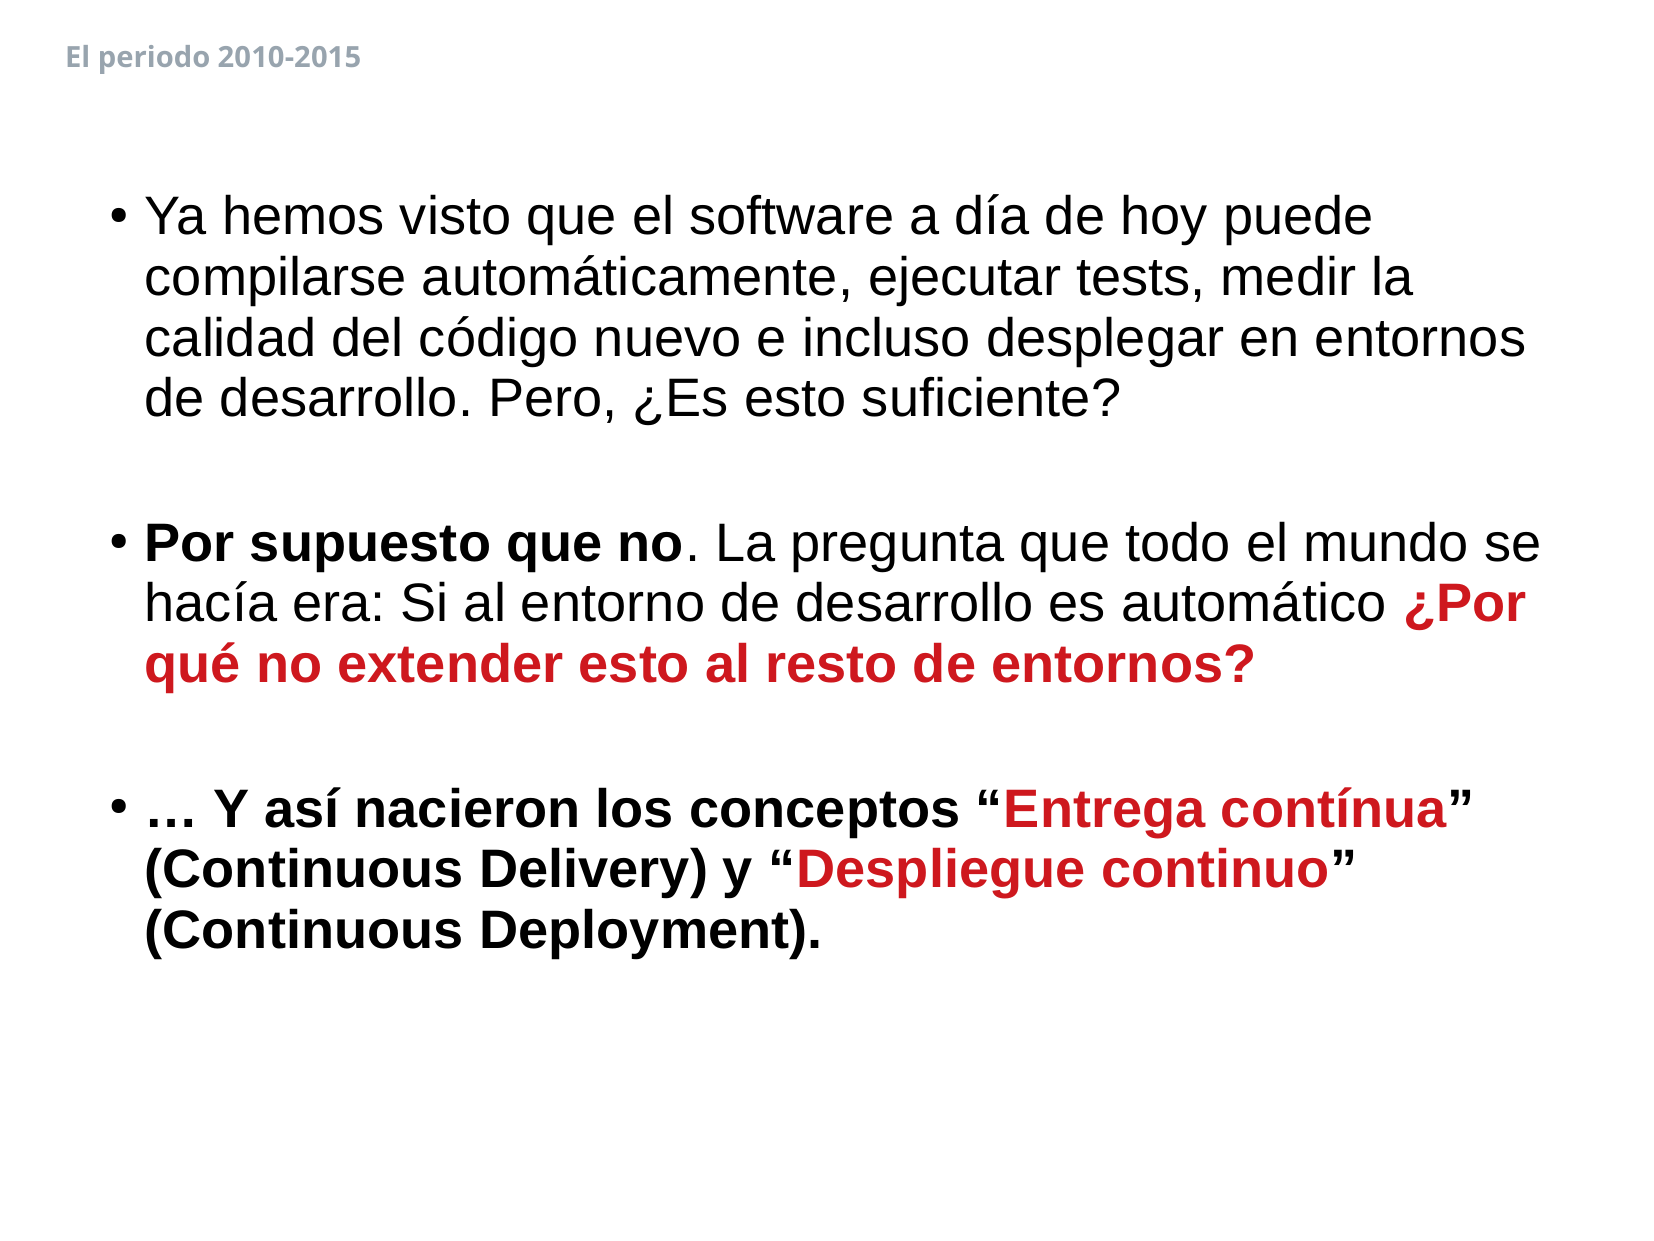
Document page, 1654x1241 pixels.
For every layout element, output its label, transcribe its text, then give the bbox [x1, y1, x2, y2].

text_box Ya hemos visto que el software a día de hoy puede compilarse automáticamente, ejecutar tests, medir la calidad del código nuevo e incluso desplegar en entornos de desarrollo. Pero, ¿Es esto suficiente? Por supuesto que no. La pregunta que todo el mundo se hacía era: Si al entorno de desarrollo es automático ¿Por qué no extender esto al resto de entornos? … Y así nacieron los conceptos “Entrega contínua” (Continuous Delivery) y “Despliegue continuo” (Continuous Deployment). [94, 106, 1571, 1241]
text_box El periodo 2010-2015 [64, 38, 733, 74]
